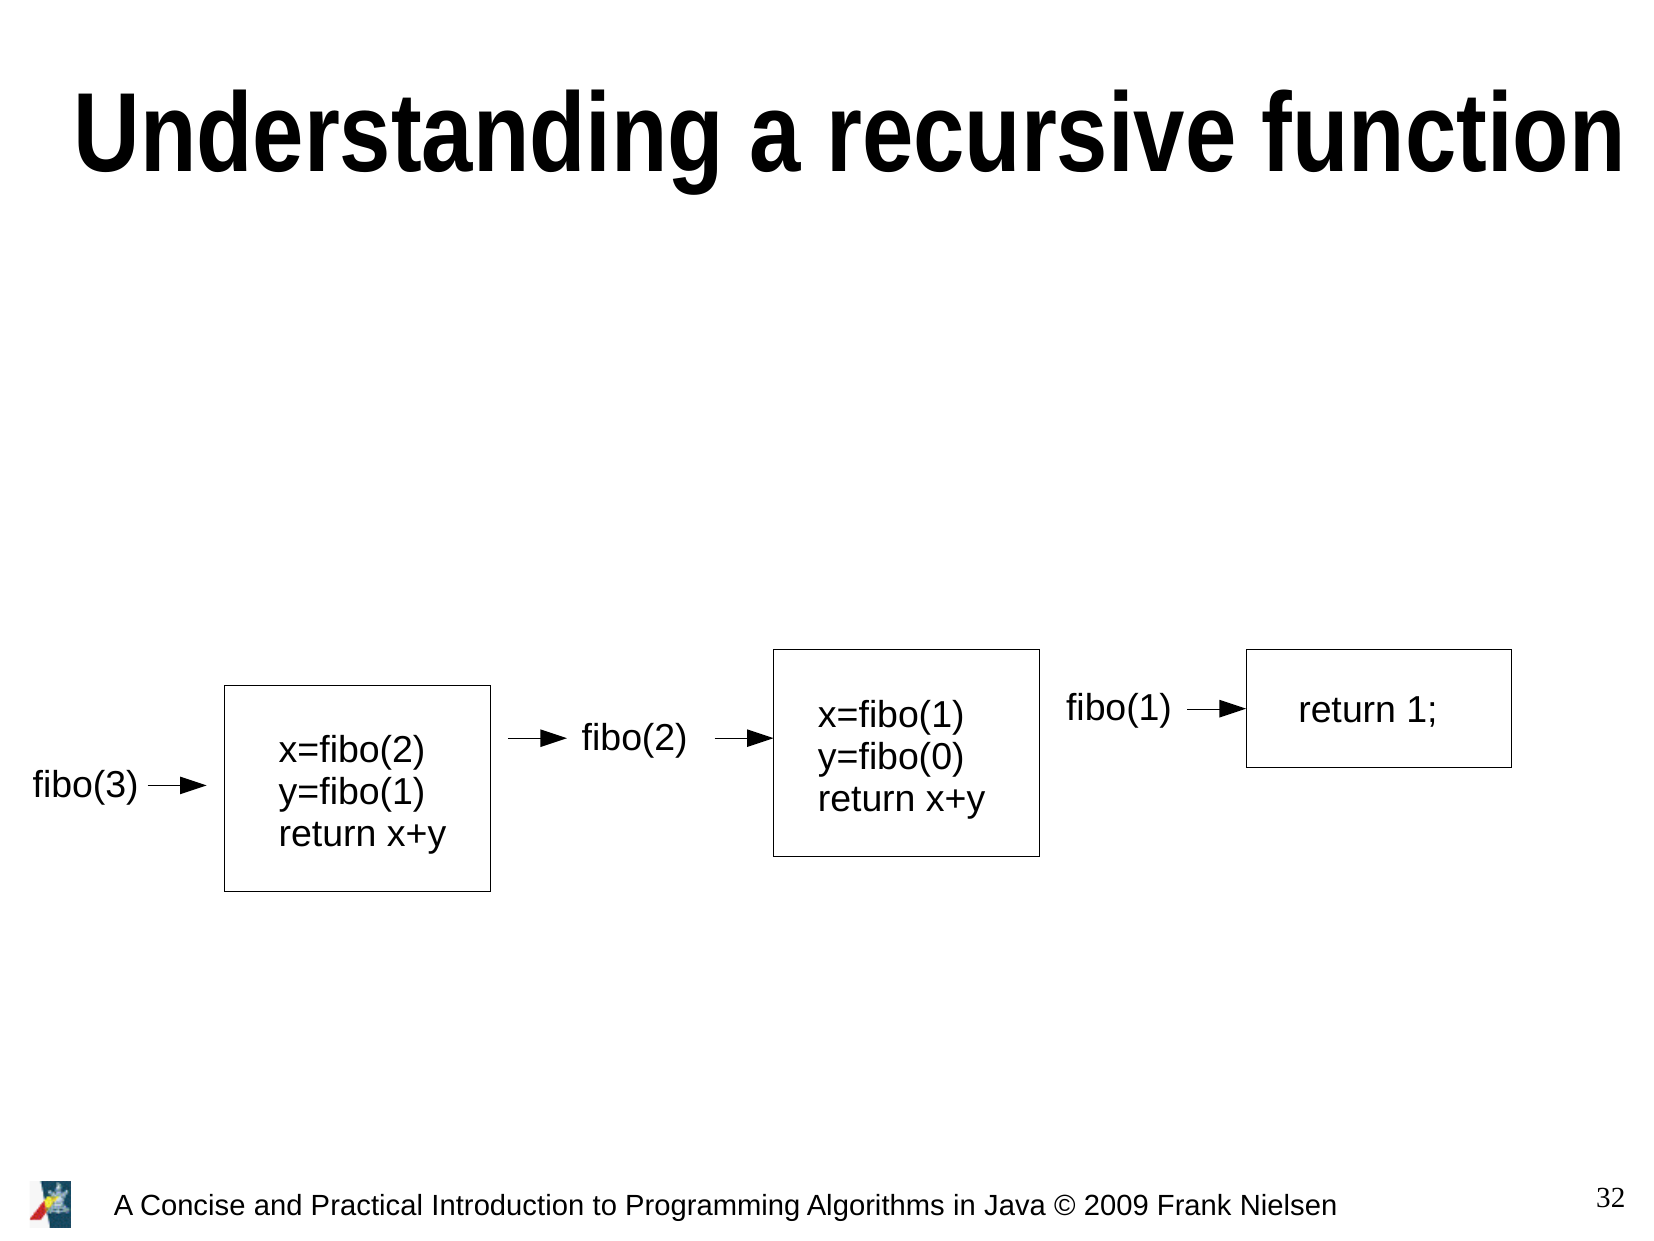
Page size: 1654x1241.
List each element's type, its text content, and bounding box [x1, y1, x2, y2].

text_box x=fibo(2) y=fibo(1) return x+y [263, 721, 461, 863]
text_box Understanding a recursive function [59, 59, 1641, 203]
text_box return 1; [1283, 681, 1453, 739]
text_box fibo(1) [1051, 679, 1188, 737]
picture [29, 1181, 71, 1228]
text_box fibo(3) [17, 755, 154, 813]
text_box x=fibo(1) y=fibo(0) return x+y [803, 685, 1000, 827]
text_box fibo(2) [566, 708, 703, 766]
